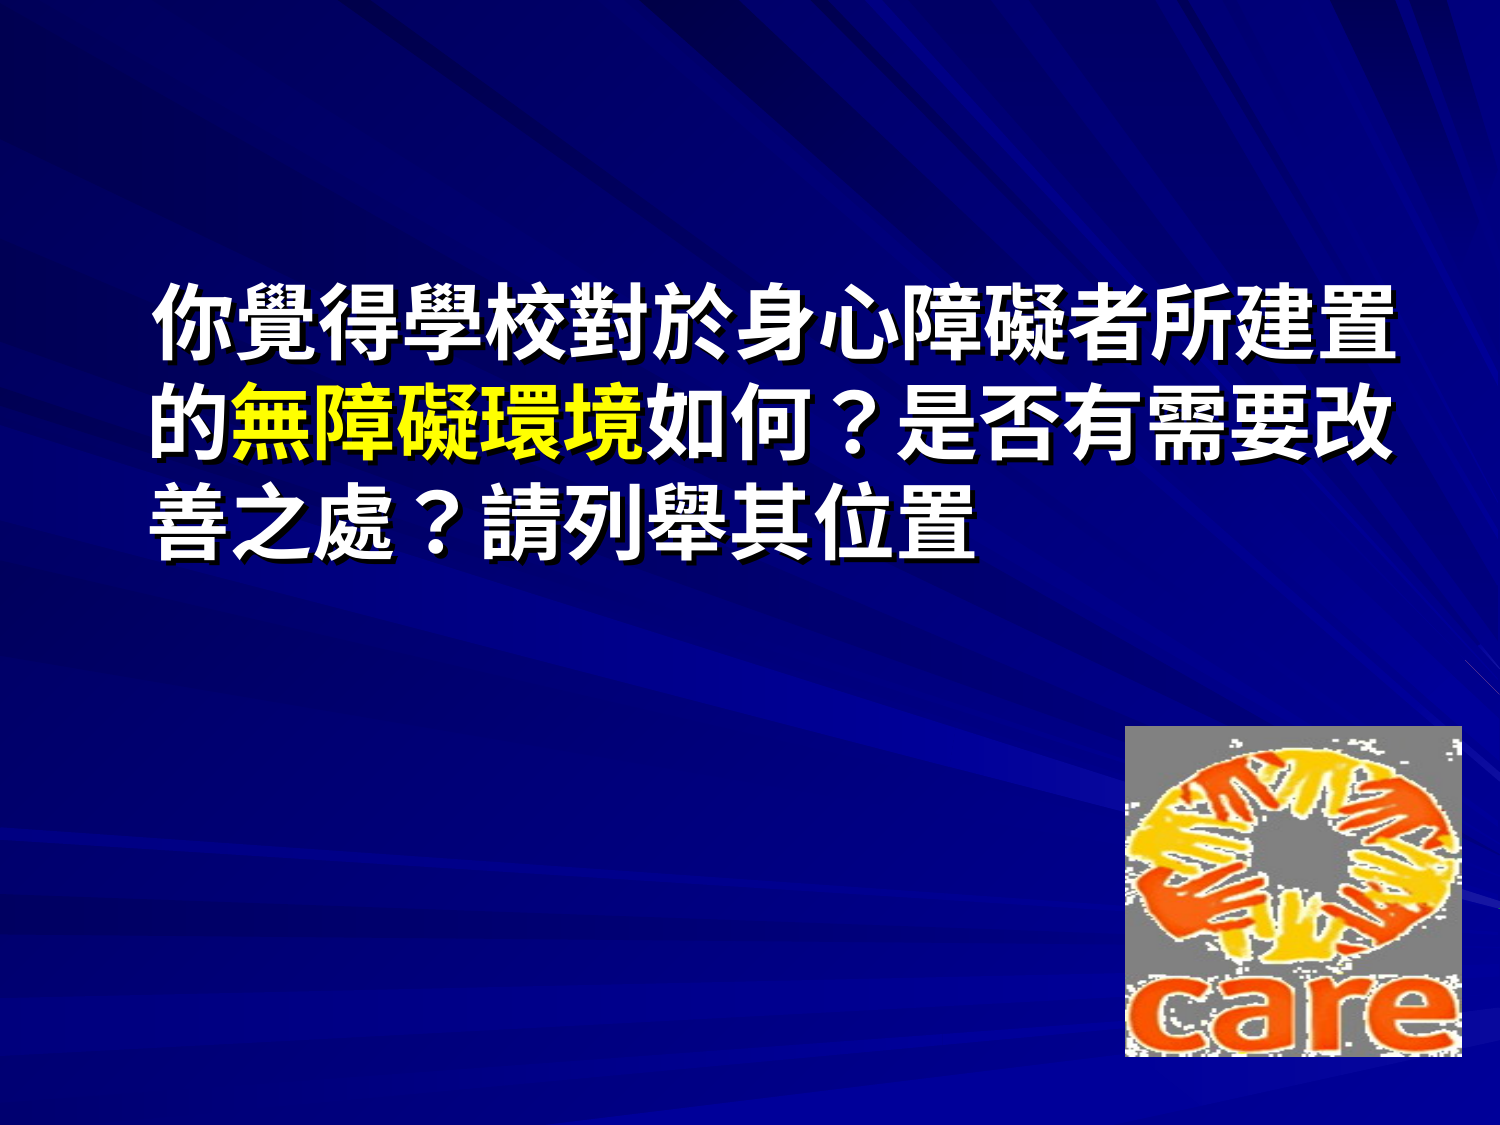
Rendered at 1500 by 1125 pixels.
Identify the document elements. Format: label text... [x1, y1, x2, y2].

list 你覺得學校對於身心障礙者所建置的無障礙環境如何？是否有需要改善之處？請列舉其位置 [75, 262, 1426, 1006]
picture [1125, 726, 1462, 1057]
